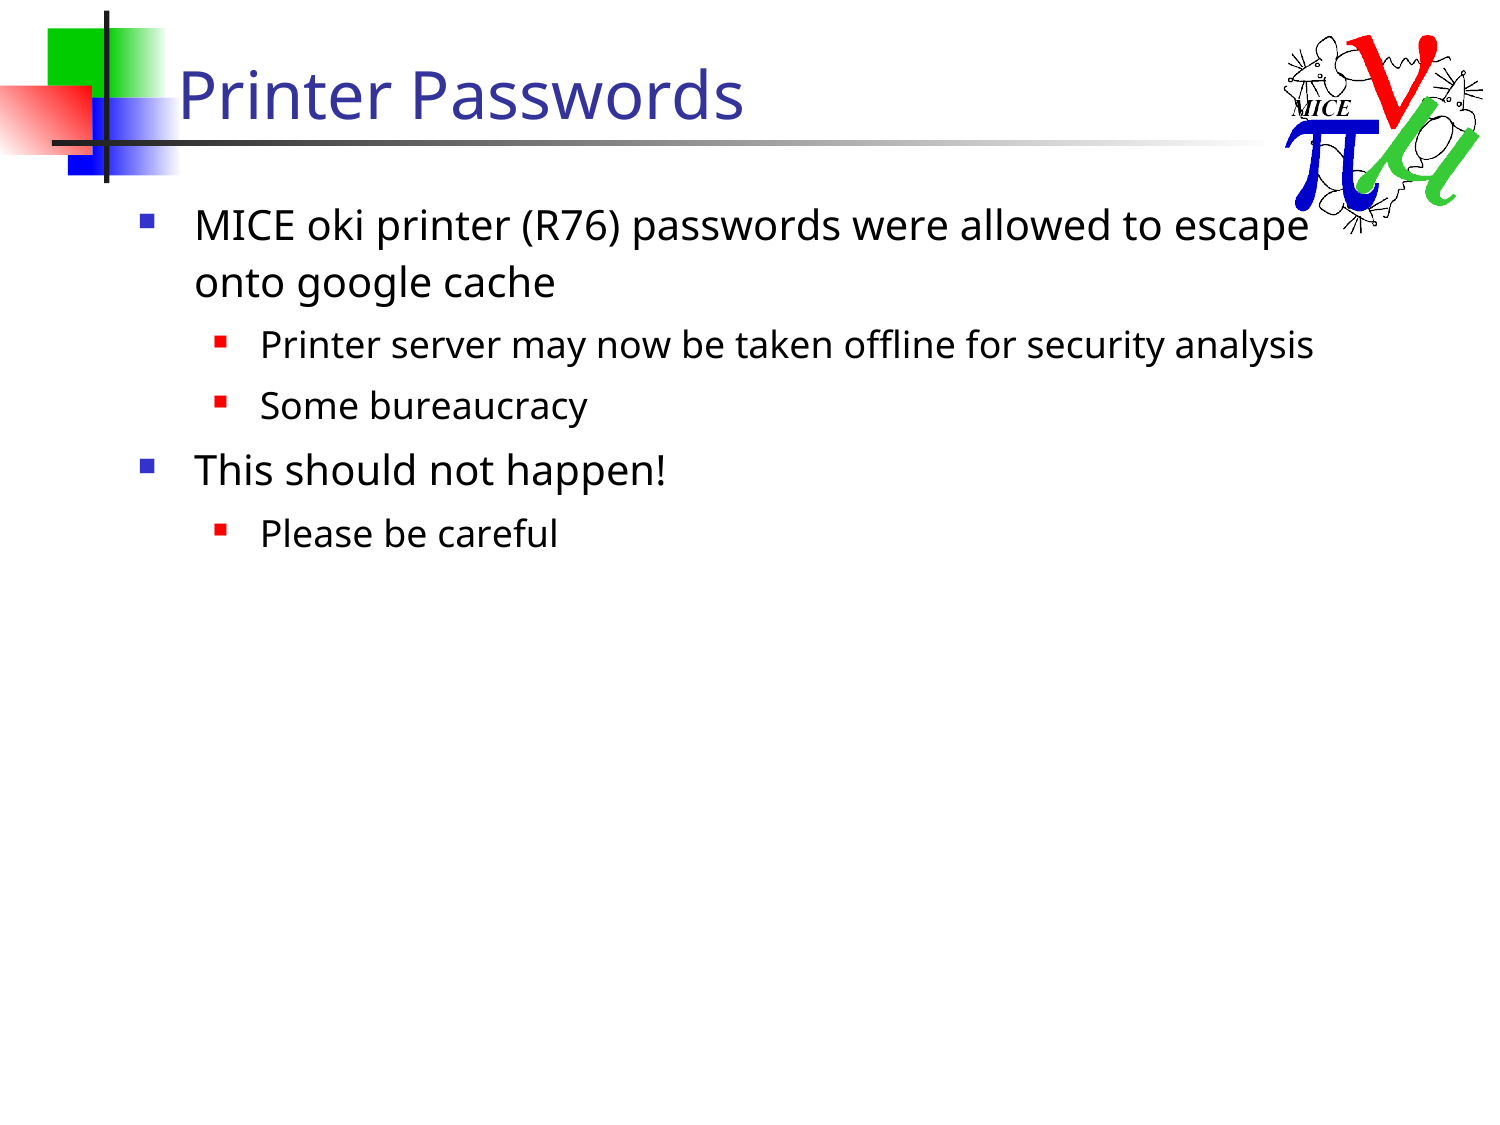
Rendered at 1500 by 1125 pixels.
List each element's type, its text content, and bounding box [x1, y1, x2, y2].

picture [1399, 5, 1500, 251]
list MICE oki printer (R76) passwords were allowed to escape onto google cache Printer server may now be taken offline for security analysis Some bureaucracy This should not happen! Please be careful [123, 188, 1399, 576]
title Printer Passwords [162, 0, 1441, 188]
